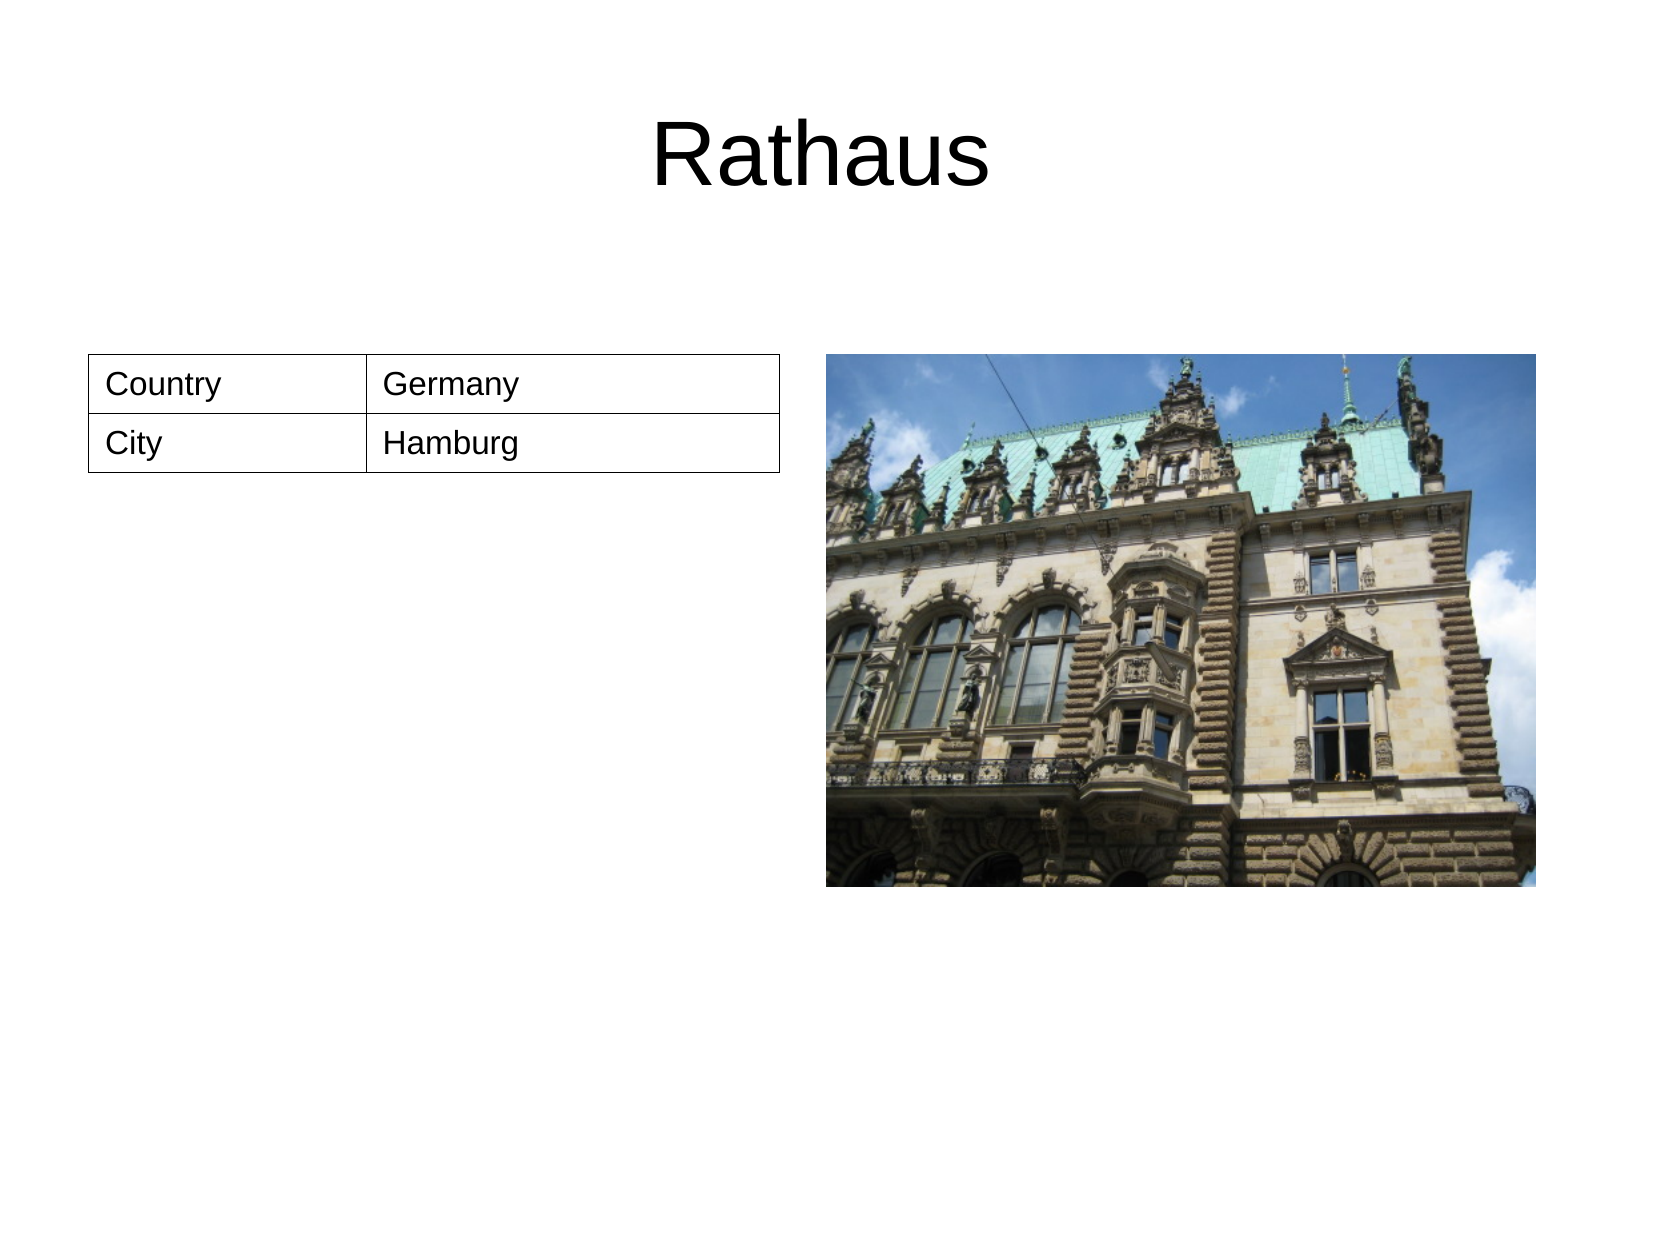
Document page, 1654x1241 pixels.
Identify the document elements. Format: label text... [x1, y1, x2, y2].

picture [826, 354, 1536, 887]
title Rathaus [82, 50, 1560, 257]
text_box Germany [366, 354, 780, 413]
text_box City [88, 413, 366, 473]
text_box Country [88, 354, 366, 413]
text_box Hamburg [366, 413, 780, 473]
